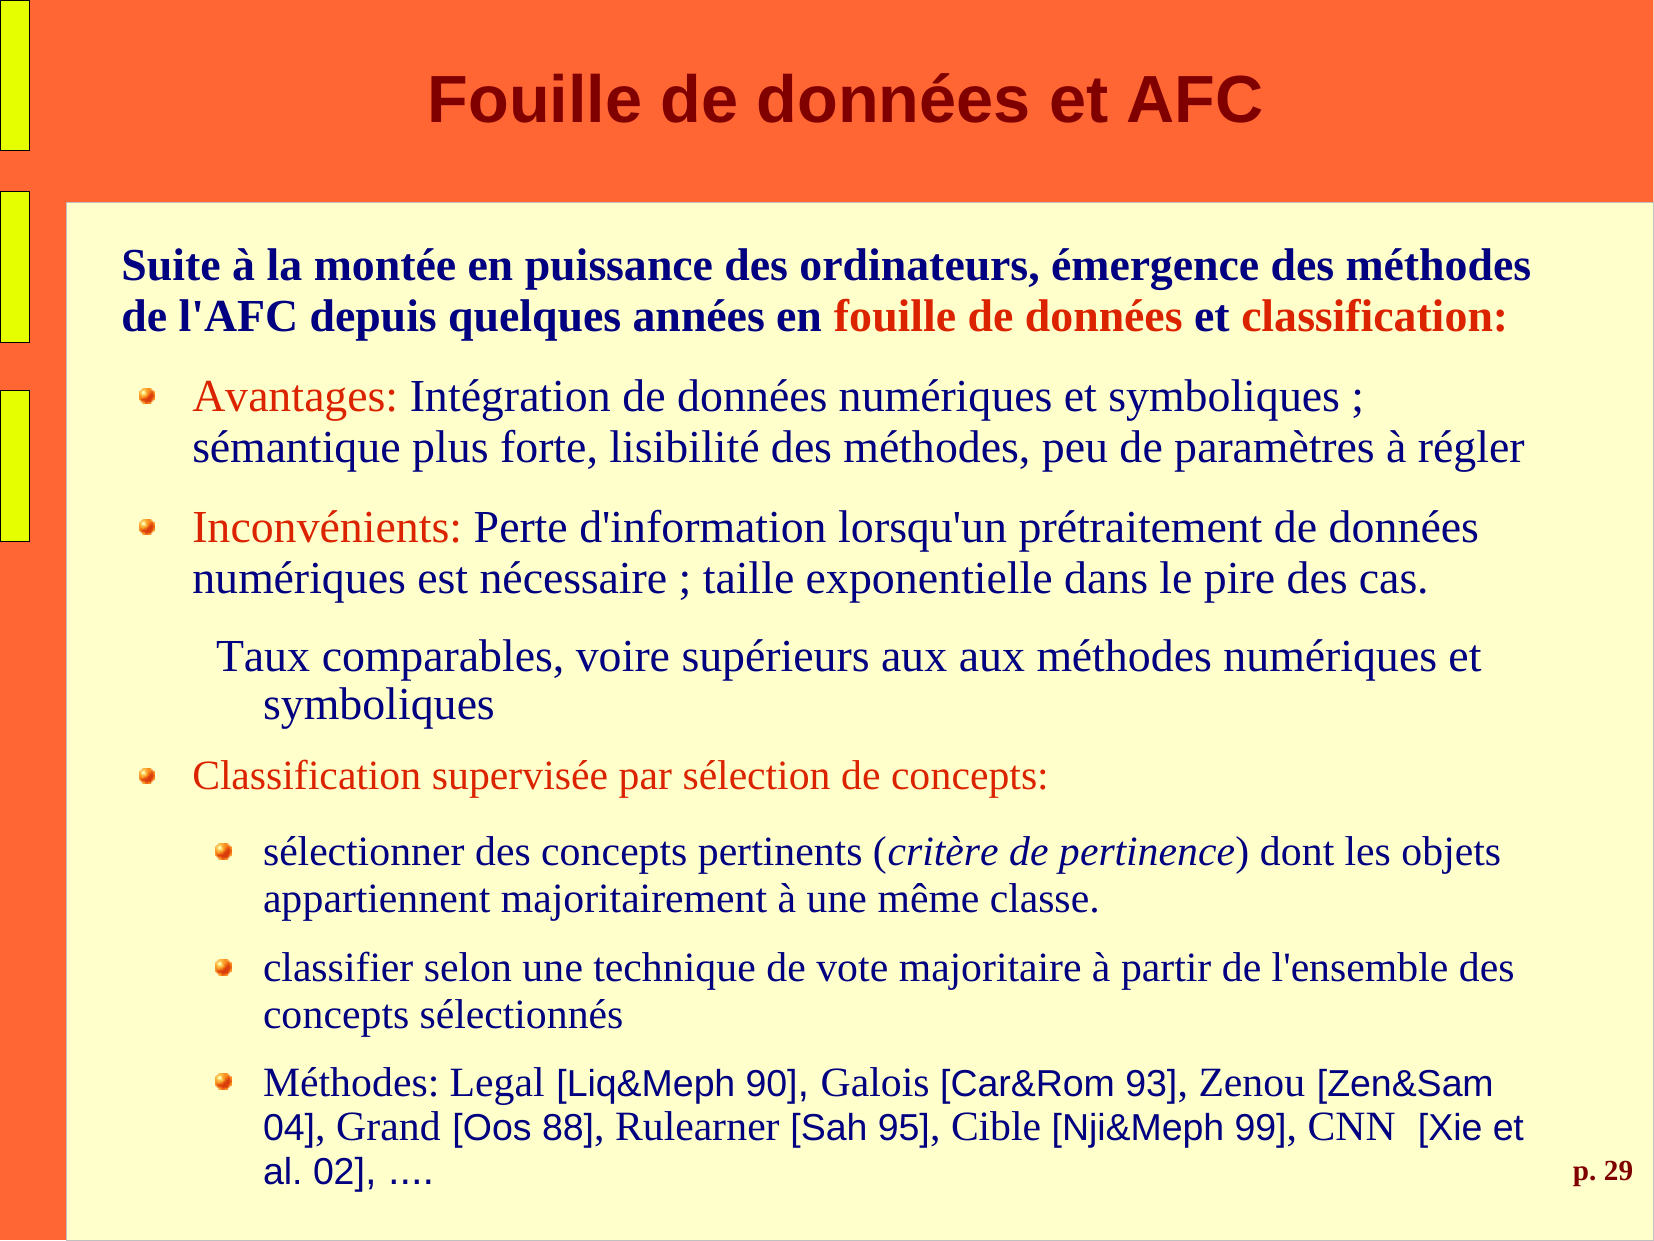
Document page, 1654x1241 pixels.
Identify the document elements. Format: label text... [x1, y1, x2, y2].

title Fouille de données et AFC [98, 41, 1594, 158]
list Suite à la montée en puissance des ordinateurs, émergence des méthodes de l'AFC depuis quelques années en fouille de données et classification: Avantages: Intégration de données numériques et symboliques ; sémantique plus forte, lisibilité des méthodes, peu de paramètres à régler Inconvénients: Perte d'information lorsqu'un prétraitement de données numériques est nécessaire ; taille exponentielle dans le pire des cas. Taux comparables, voire supérieurs aux aux méthodes numériques et symboliques Classification supervisée par sélection de concepts: sélectionner des concepts pertinents (critère de pertinence) dont les objets appartiennent majoritairement à une même classe. classifier selon une technique de vote majoritaire à partir de l'ensemble des concepts sélectionnés Méthodes: Legal [Liq&Meph 90], Galois [Car&Rom 93], Zenou [Zen&Sam 04], Grand [Oos 88], Rulearner [Sah 95], Cible [Nji&Meph 99], CNN [Xie et al. 02], .... [121, 239, 1534, 1203]
